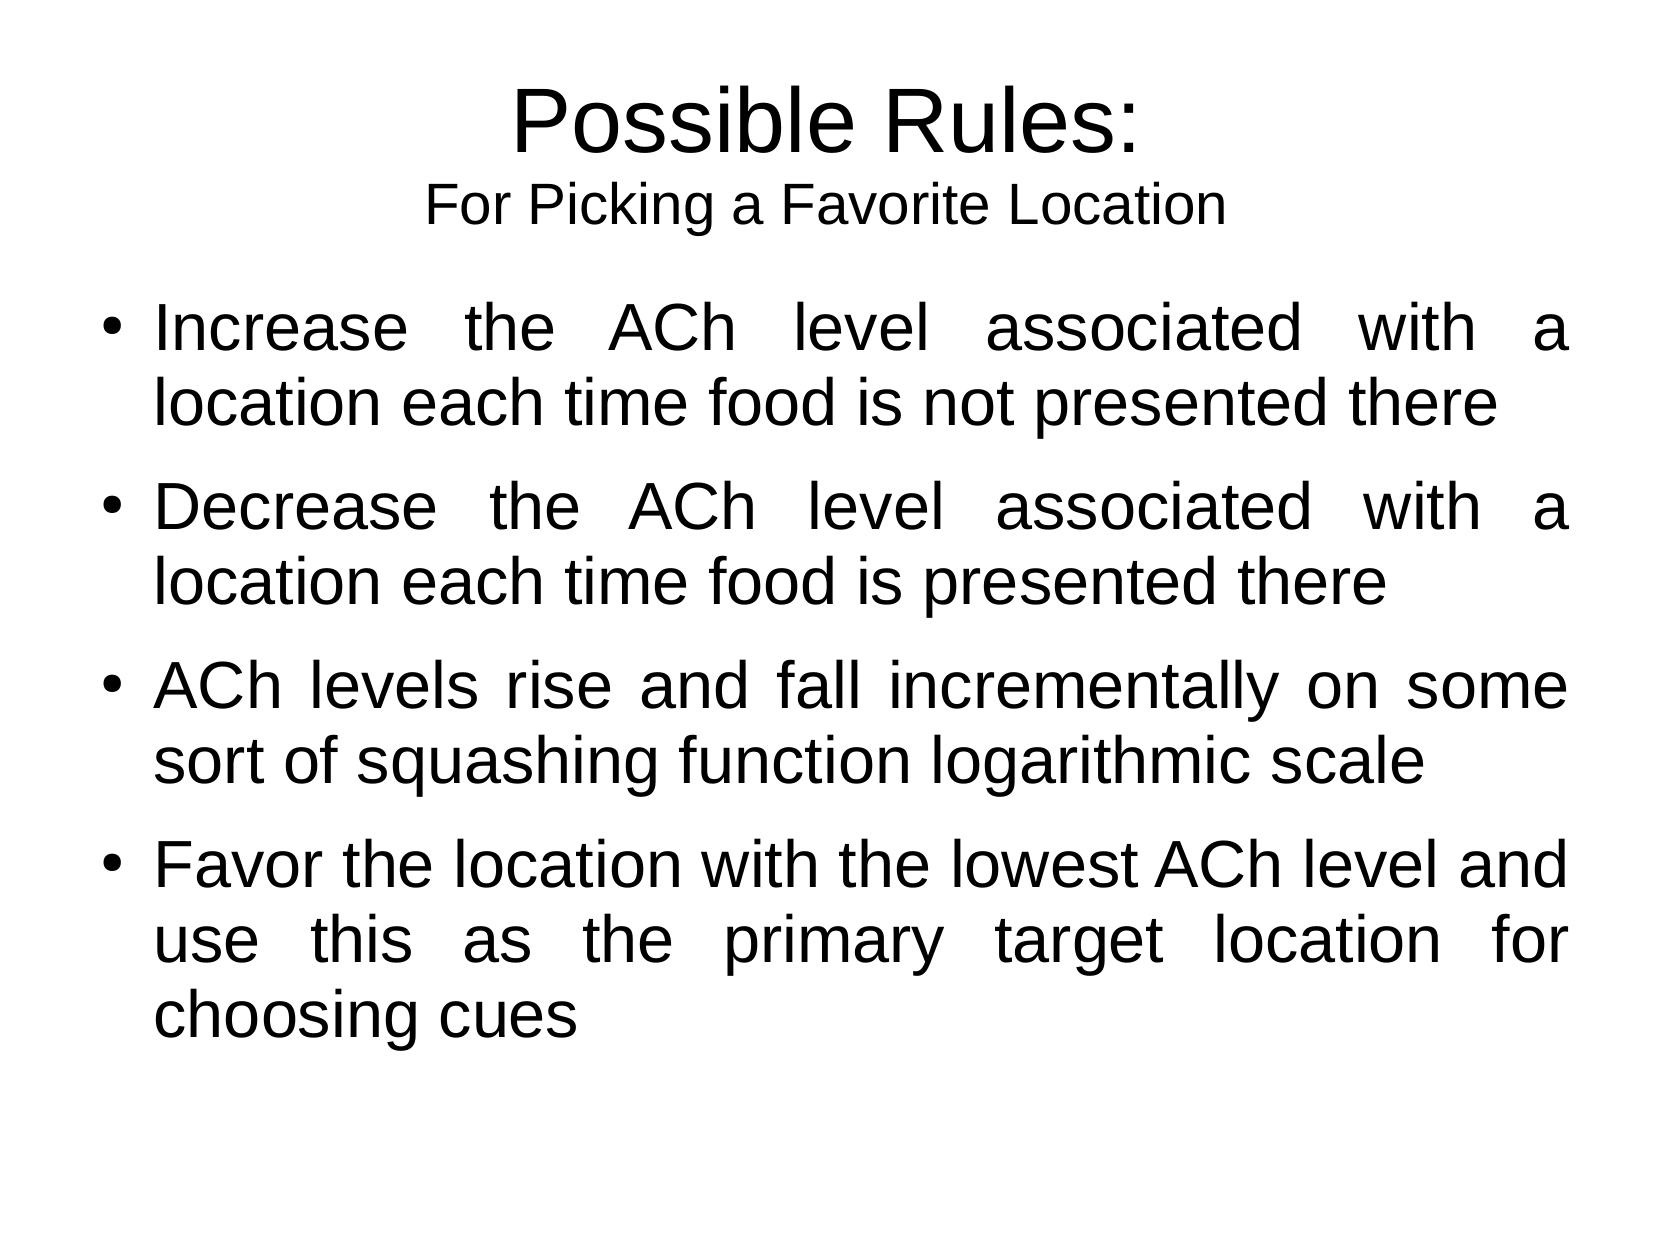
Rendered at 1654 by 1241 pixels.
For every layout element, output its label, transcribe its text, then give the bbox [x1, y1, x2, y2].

title Possible Rules: For Picking a Favorite Location [82, 56, 1571, 250]
list Increase the ACh level associated with a location each time food is not presented there Decrease the ACh level associated with a location each time food is presented there ACh levels rise and fall incrementally on some sort of squashing function logarithmic scale Favor the location with the lowest ACh level and use this as the primary target location for choosing cues [82, 290, 1571, 1094]
